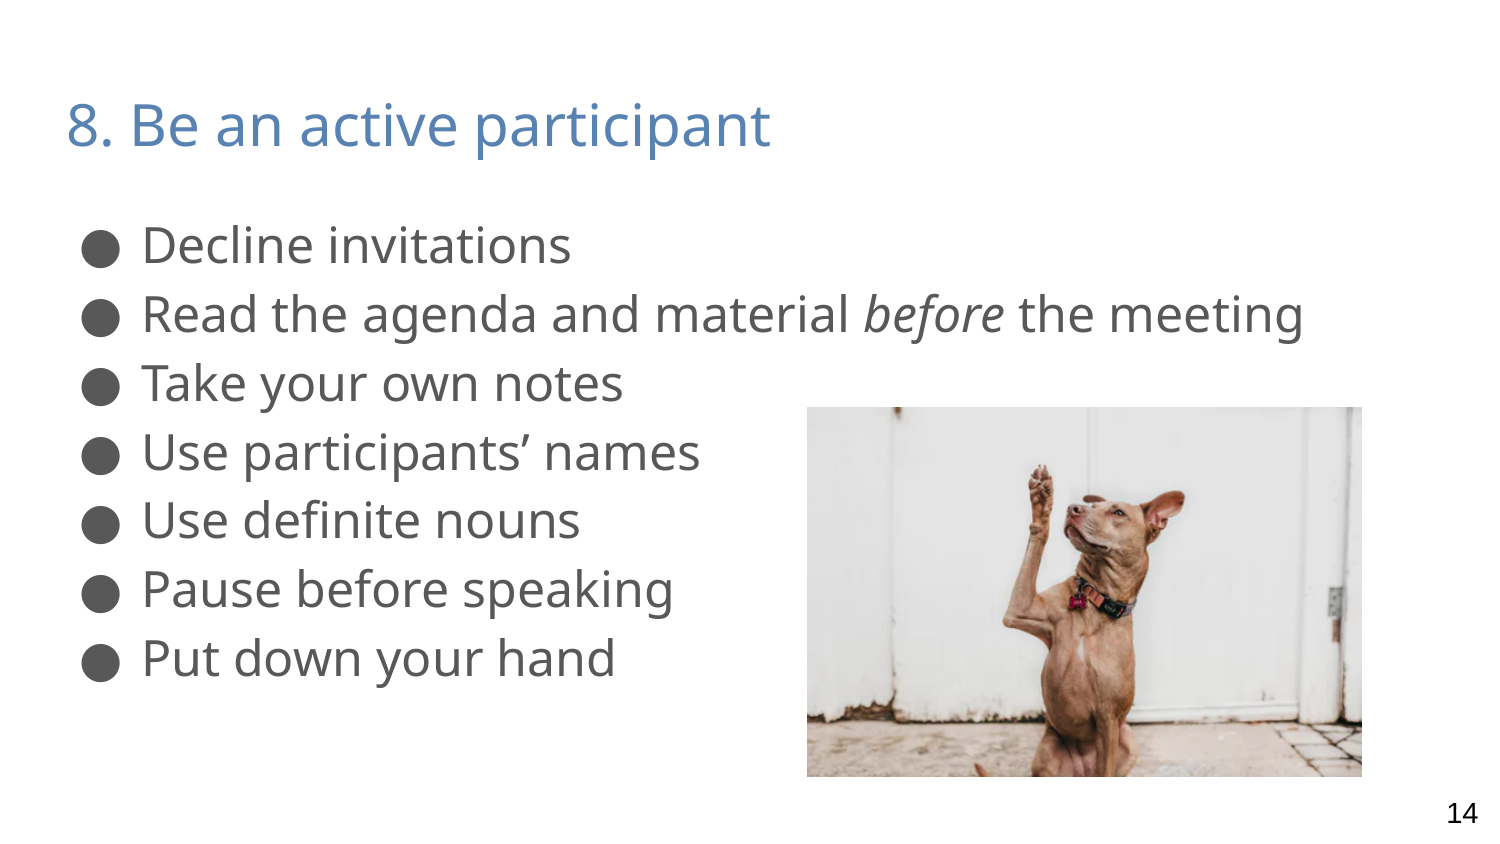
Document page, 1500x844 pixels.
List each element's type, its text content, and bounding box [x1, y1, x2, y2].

title 8. Be an active participant [51, 72, 1449, 167]
list Decline invitations Read the agenda and material before the meeting Take your own notes Use participants’ names Use definite nouns Pause before speaking Put down your hand [51, 189, 1325, 750]
slide_number <number> [1403, 779, 1494, 844]
picture [807, 407, 1362, 777]
